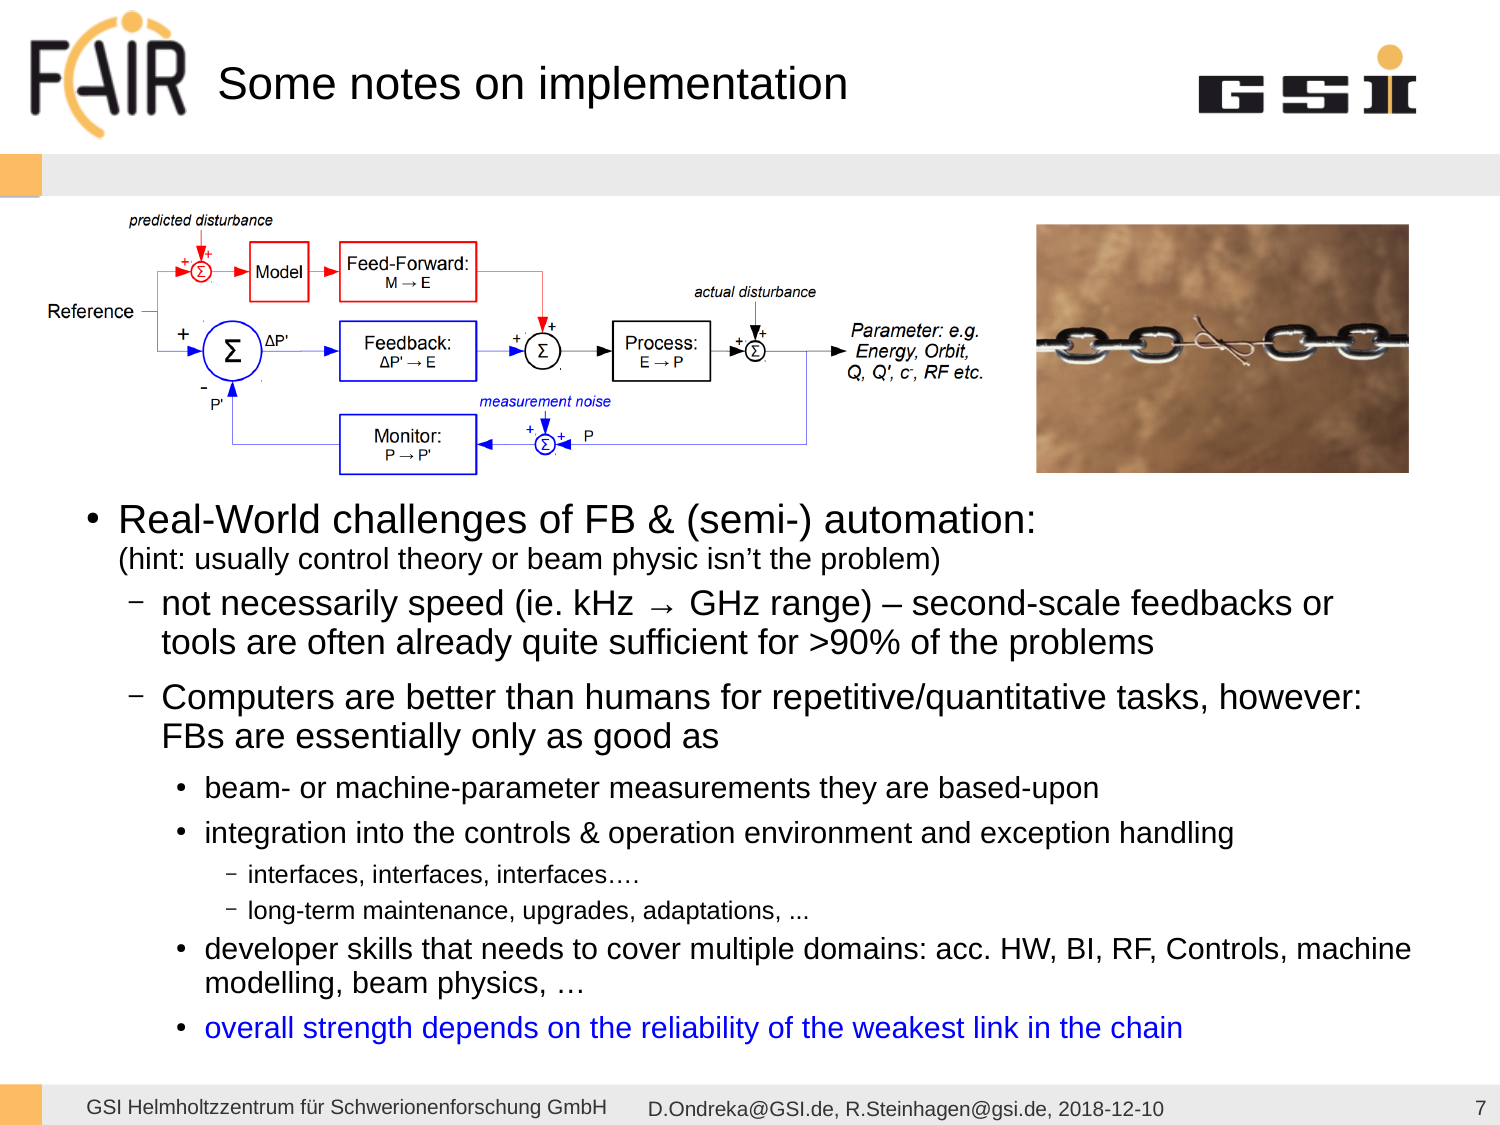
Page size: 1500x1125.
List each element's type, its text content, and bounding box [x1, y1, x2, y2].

picture [1036, 224, 1409, 473]
list Real-World challenges of FB & (semi-) automation: (hint: usually control theory or beam physic isn’t the problem) not necessarily speed (ie. kHz → GHz range) – second-scale feedbacks or tools are often already quite sufficient for >90% of the problems Computers are better than humans for repetitive/quantitative tasks, however: FBs are essentially only as good as beam- or machine-parameter measurements they are based-upon integration into the controls & operation environment and exception handling interfaces, interfaces, interfaces…. long-term maintenance, upgrades, adaptations, ... developer skills that needs to cover multiple domains: acc. HW, BI, RF, Controls, machine modelling, beam physics, … overall strength depends on the reliability of the weakest link in the chain [75, 496, 1418, 1052]
picture [41, 212, 988, 478]
picture [30, 9, 187, 141]
title Some notes on implementation [217, 20, 1109, 147]
picture [1197, 42, 1419, 117]
